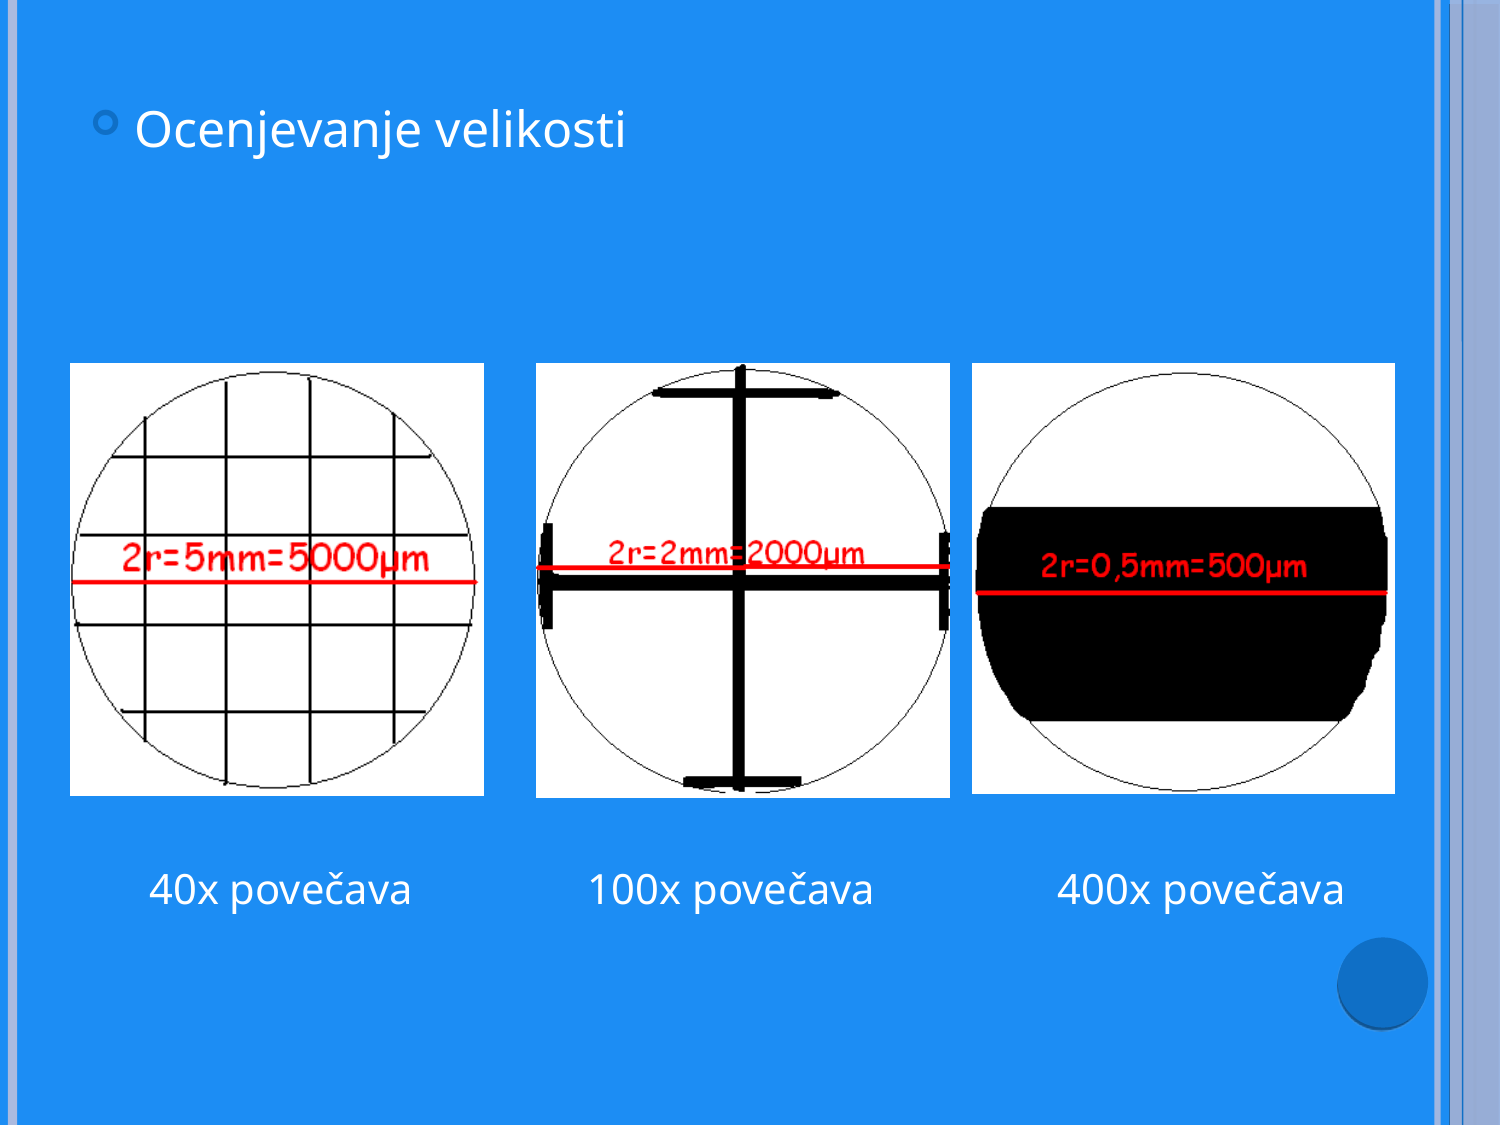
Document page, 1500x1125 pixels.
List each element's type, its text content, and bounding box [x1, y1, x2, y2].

list Ocenjevanje velikosti [75, 90, 1300, 247]
text_box 100x povečava [572, 855, 891, 921]
picture [972, 363, 1395, 794]
text_box 40x povečava [93, 855, 469, 921]
picture [70, 363, 484, 796]
text_box 400x povečava [1042, 855, 1412, 971]
picture [536, 363, 950, 798]
